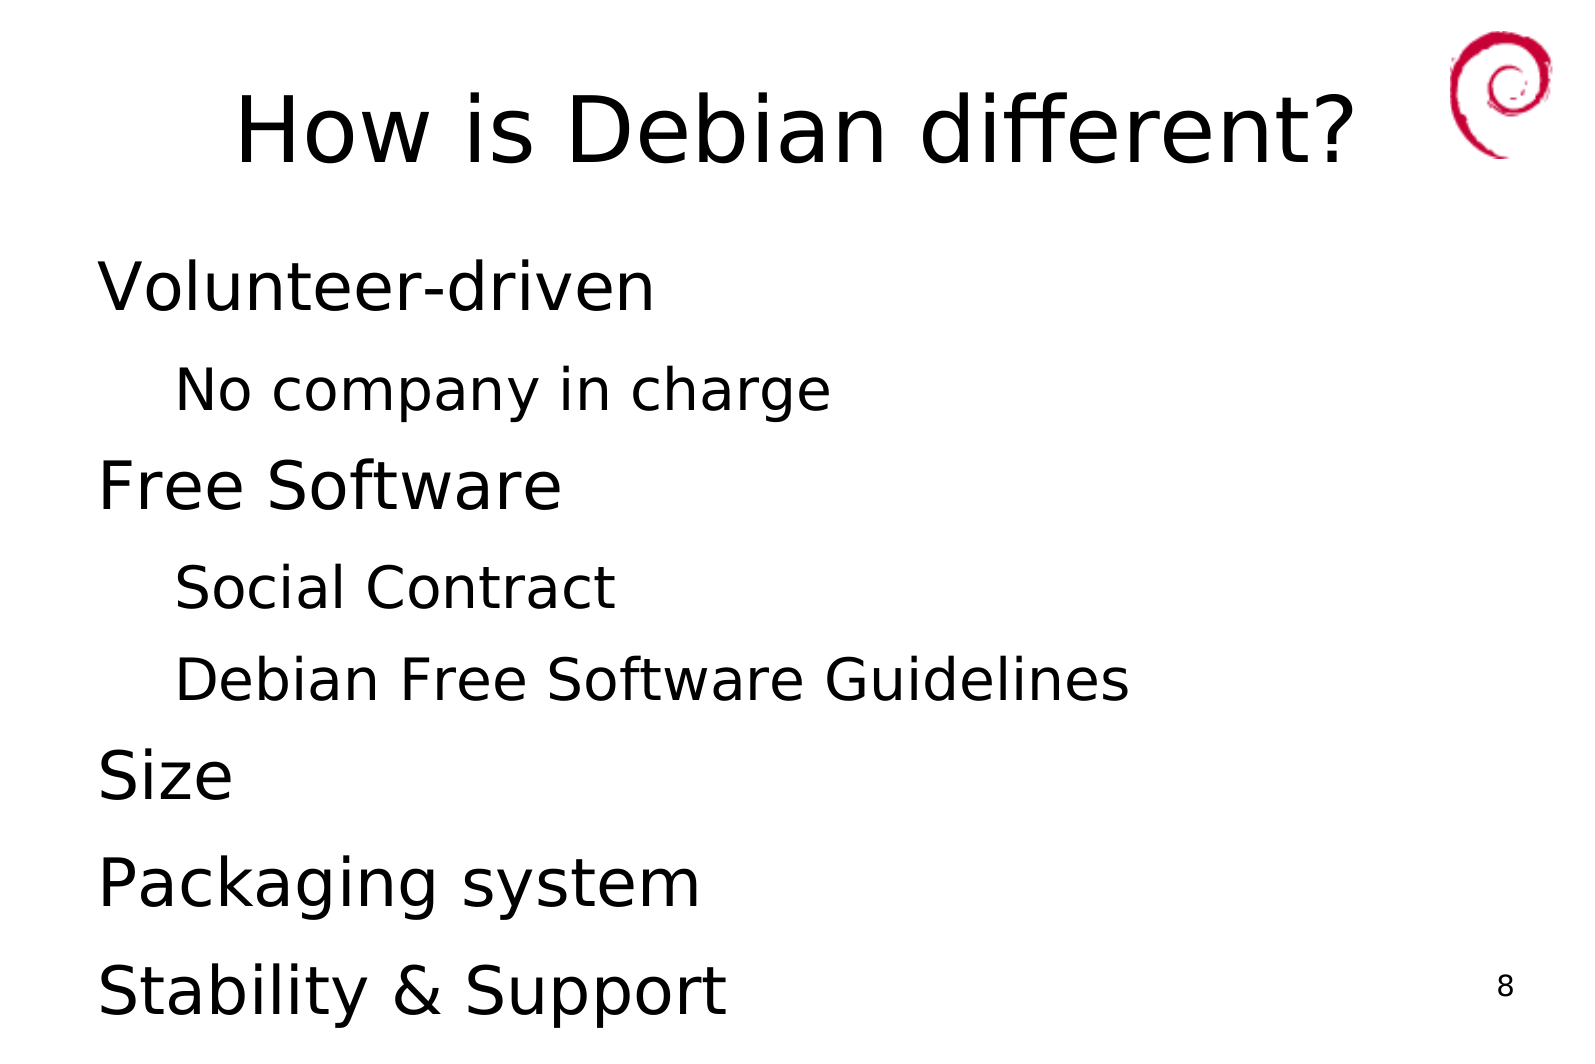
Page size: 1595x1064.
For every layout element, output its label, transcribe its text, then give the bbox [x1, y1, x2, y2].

list Volunteer-driven No company in charge Free Software Social Contract Debian Free Software Guidelines Size Packaging system Stability & Support [79, 248, 1515, 1030]
title How is Debian different? [79, 42, 1515, 221]
picture [1450, 31, 1555, 159]
